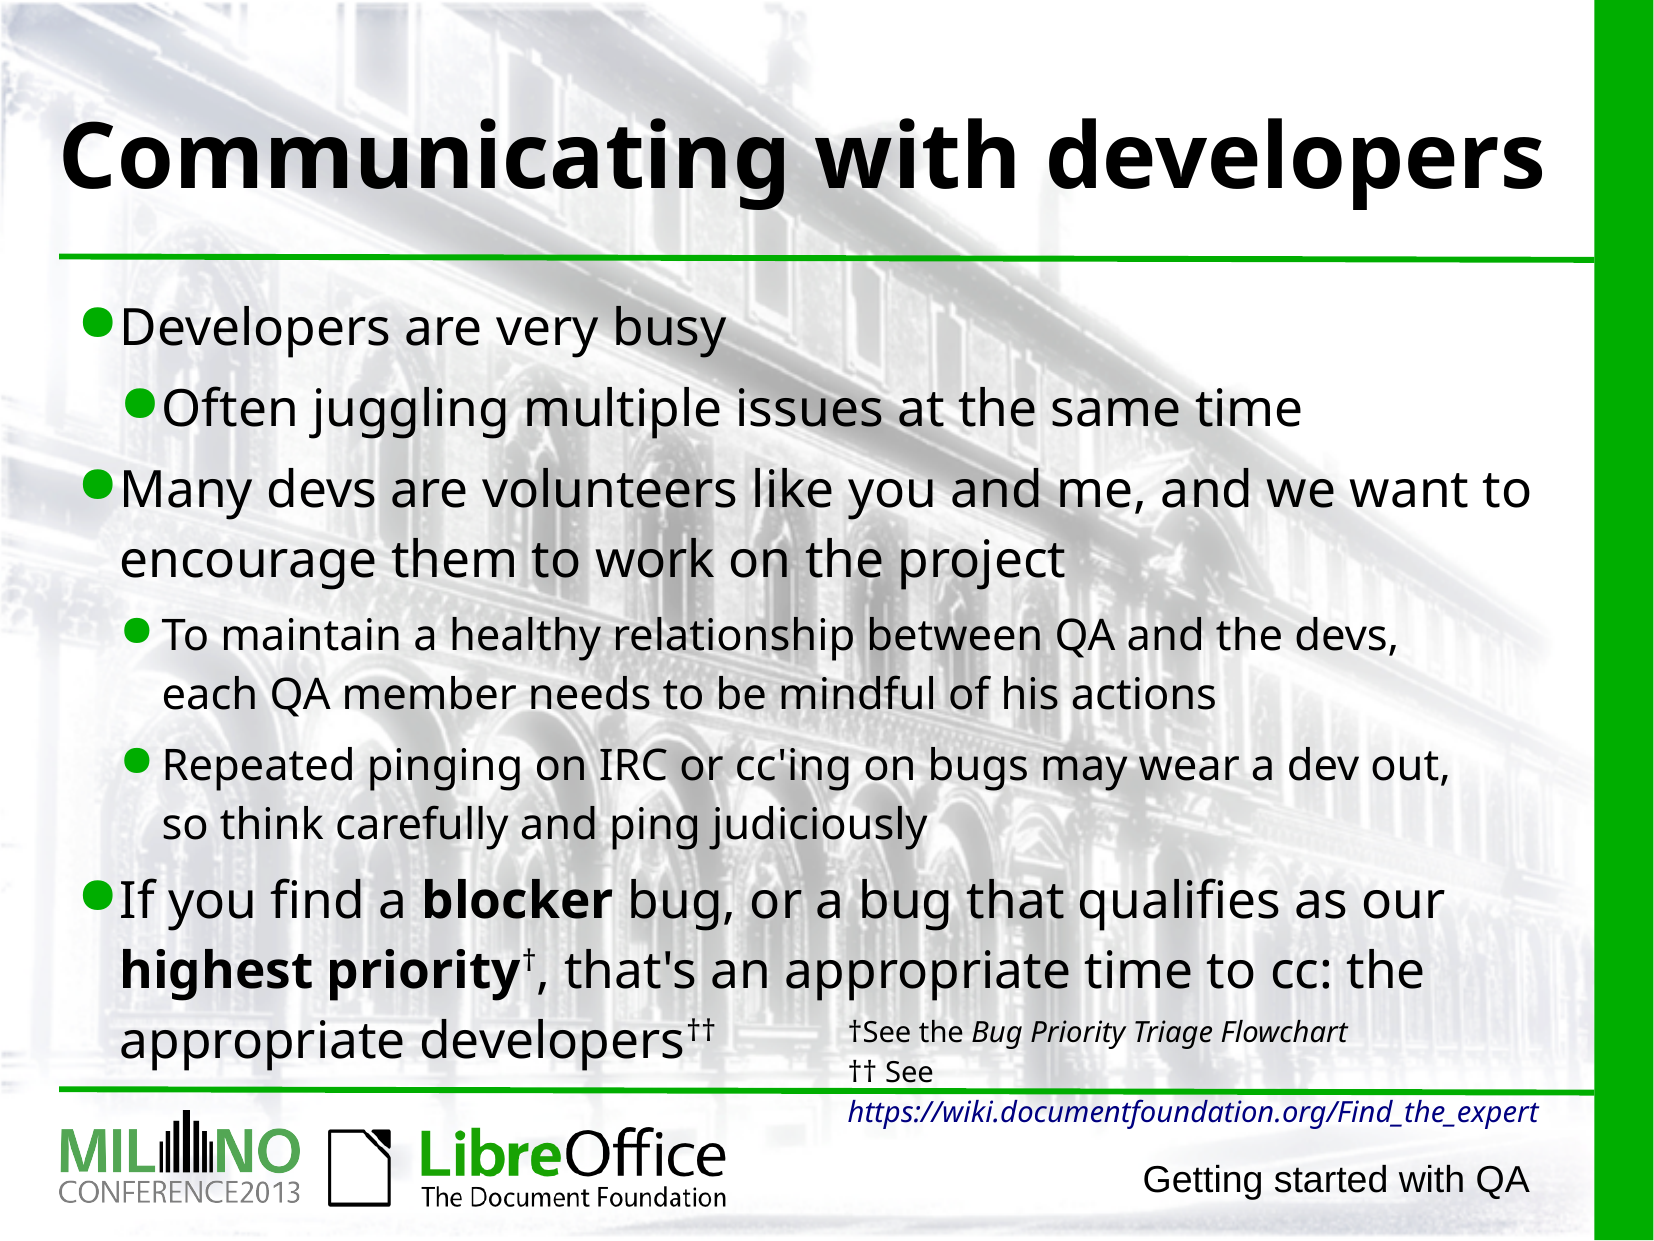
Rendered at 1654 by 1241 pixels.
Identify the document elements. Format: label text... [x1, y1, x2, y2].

picture [1194, 1109, 1202, 1120]
picture [1313, 1109, 1321, 1120]
picture [1286, 1109, 1294, 1120]
picture [1245, 1109, 1253, 1120]
text_box †See the Bug Priority Triage Flowchart †† See https://wiki.documentfoundation.org/Find_the_expert [832, 1003, 1630, 1109]
picture [955, 1109, 960, 1118]
picture [1004, 1109, 1012, 1120]
picture [1143, 1109, 1151, 1120]
picture [1021, 1109, 1029, 1120]
picture [888, 1109, 896, 1120]
picture [0, 1, 1594, 1241]
picture [1211, 1109, 1219, 1120]
title Communicating with developers [59, 49, 1548, 257]
picture [946, 1109, 951, 1119]
list Developers are very busy Often juggling multiple issues at the same time Many devs are volunteers like you and me, and we want to encourage them to work on the project To maintain a healthy relationship between QA and the devs, each QA member needs to be mindful of his actions Repeated pinging on IRC or cc'ing on bugs may wear a dev out, so think carefully and ping judiciously If you find a blocker bug, or a bug that qualifies as our highest priority†, that's an appropriate time to cc: the appropriate developers†† [35, 290, 1571, 1075]
picture [1490, 1109, 1498, 1120]
picture [1379, 1109, 1387, 1120]
